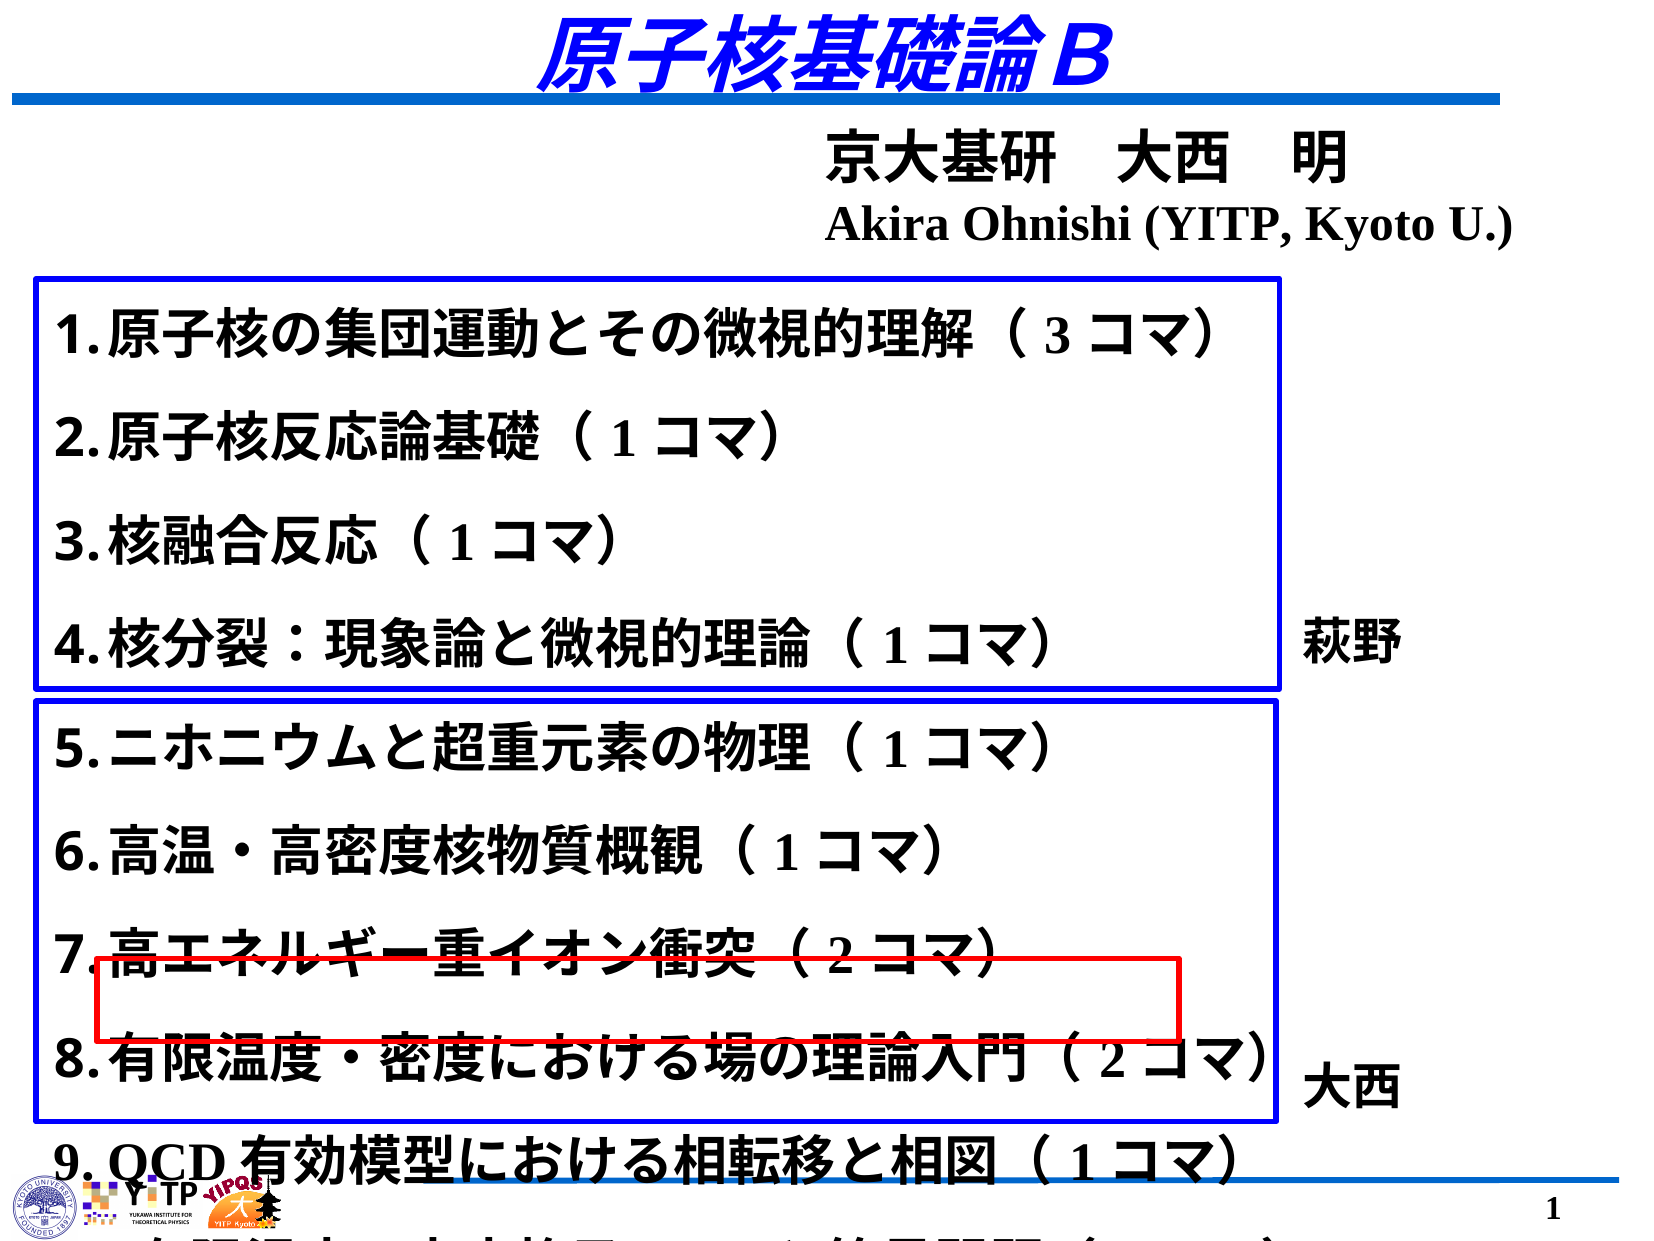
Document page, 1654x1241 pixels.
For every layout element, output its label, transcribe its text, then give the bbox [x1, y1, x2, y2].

list 原子核の集団運動とその微視的理解（3コマ） 原子核反応論基礎（1コマ） 核融合反応（1コマ） 核分裂：現象論と微視的理論（1コマ） ニホニウムと超重元素の物理（1コマ） 高温・高密度核物質概観（1コマ） 高エネルギー重イオン衝突（2コマ） 有限温度・密度における場の理論入門（2コマ） QCD有効模型における相転移と相図（1コマ） 有限温度・密度格子QCDと符号問題（1コマ） [39, 290, 1277, 686]
picture [11, 1174, 281, 1241]
text_box 大西 [1302, 1046, 1431, 1122]
list 原子核の集団運動とその微視的理解（3コマ） 原子核反応論基礎（1コマ） 核融合反応（1コマ） 核分裂：現象論と微視的理論（1コマ） ニホニウムと超重元素の物理（1コマ） 高温・高密度核物質概観（1コマ） 高エネルギー重イオン衝突（2コマ） 有限温度・密度における場の理論入門（2コマ） QCD有効模型における相転移と相図（1コマ） 有限温度・密度格子QCDと符号問題（1コマ） [39, 704, 1273, 1119]
text_box 京大基研 大西 明 Akira Ohnishi (YITP, Kyoto U.) [824, 111, 1628, 255]
text_box 萩野 [1302, 601, 1429, 677]
title 原子核基礎論Ｂ [0, 0, 1654, 99]
list 原子核の集団運動とその微視的理解（3コマ） 原子核反応論基礎（1コマ） 核融合反応（1コマ） 核分裂：現象論と微視的理論（1コマ） ニホニウムと超重元素の物理（1コマ） 高温・高密度核物質概観（1コマ） 高エネルギー重イオン衝突（2コマ） 有限温度・密度における場の理論入門（2コマ） QCD有効模型における相転移と相図（1コマ） 有限温度・密度格子QCDと符号問題（1コマ） [36, 290, 1636, 1214]
